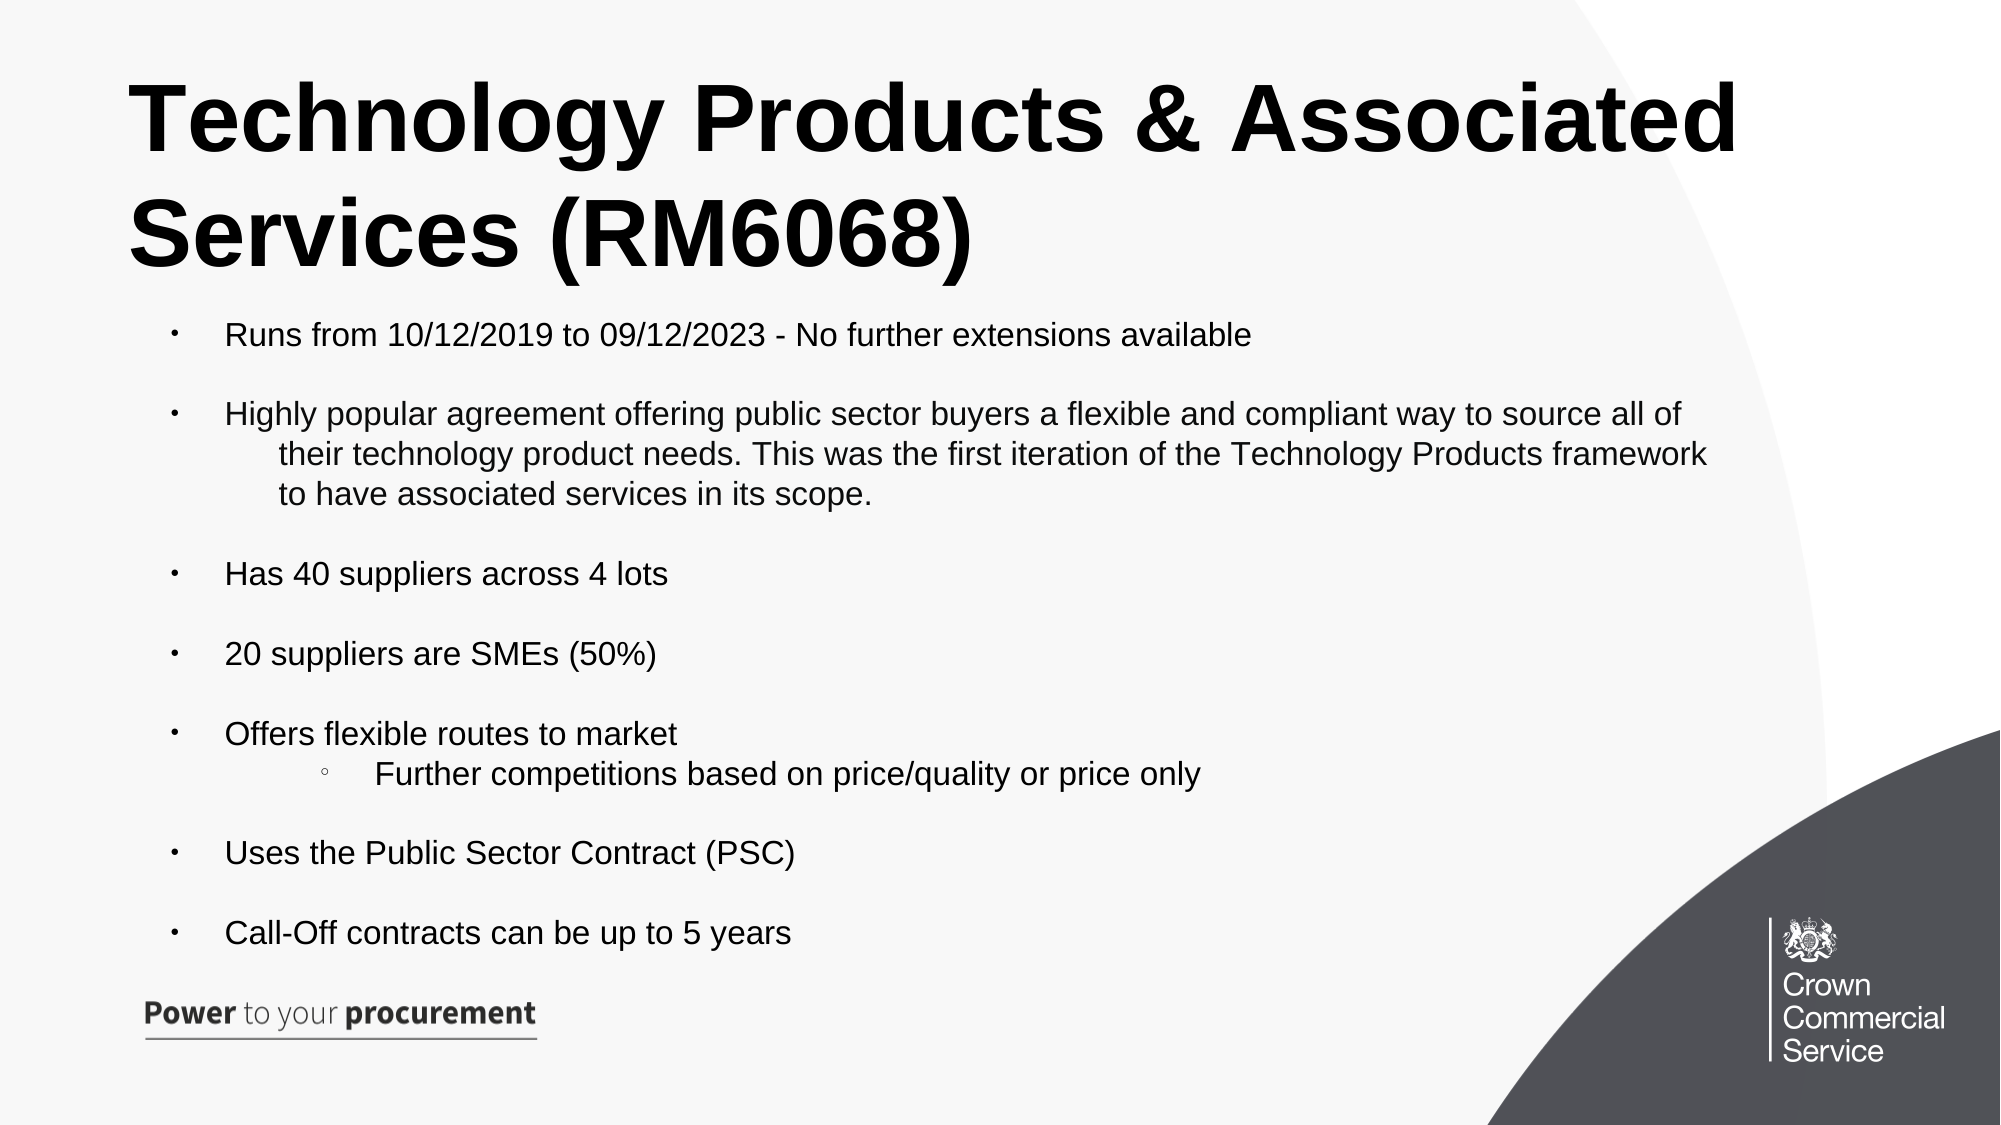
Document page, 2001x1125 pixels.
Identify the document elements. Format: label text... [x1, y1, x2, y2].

title Technology Products & Associated Services (RM6068) [128, 55, 1922, 194]
subtitle Runs from 10/12/2019 to 09/12/2023 - No further extensions available Highly popular agreement offering public sector buyers a flexible and compliant way to source all of their technology product needs. This was the first iteration of the Technology Products framework to have associated services in its scope. Has 40 suppliers across 4 lots 20 suppliers are SMEs (50%) Offers flexible routes to market Further competitions based on price/quality or price only Uses the Public Sector Contract (PSC) Call-Off contracts can be up to 5 years [128, 312, 1726, 954]
